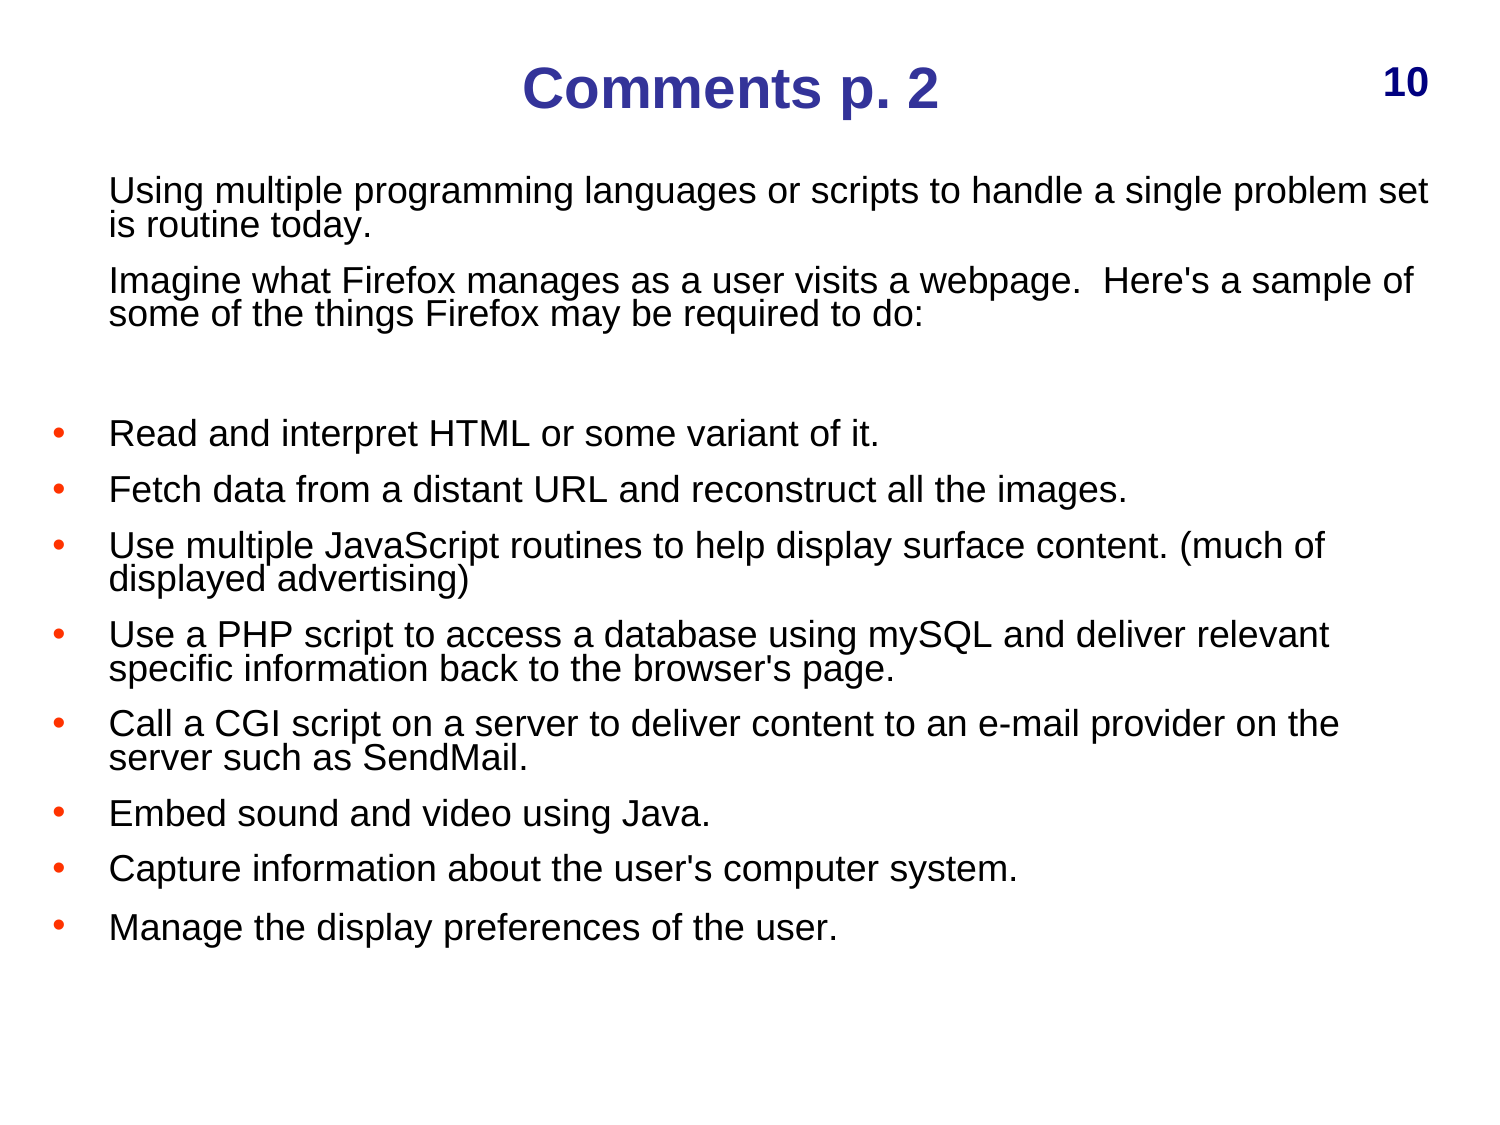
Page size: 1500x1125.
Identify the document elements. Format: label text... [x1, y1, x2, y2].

text_box 10 [1350, 47, 1463, 113]
list Using multiple programming languages or scripts to handle a single problem set is routine today. Imagine what Firefox manages as a user visits a webpage. Here's a sample of some of the things Firefox may be required to do: Read and interpret HTML or some variant of it. Fetch data from a distant URL and reconstruct all the images. Use multiple JavaScript routines to help display surface content. (much of displayed advertising) Use a PHP script to access a database using mySQL and deliver relevant specific information back to the browser's page. Call a CGI script on a server to deliver content to an e-mail provider on the server such as SendMail. Embed sound and video using Java. Capture information about the user's computer system. Manage the display preferences of the user. [37, 169, 1463, 965]
title Comments p. 2 [337, 48, 1126, 129]
